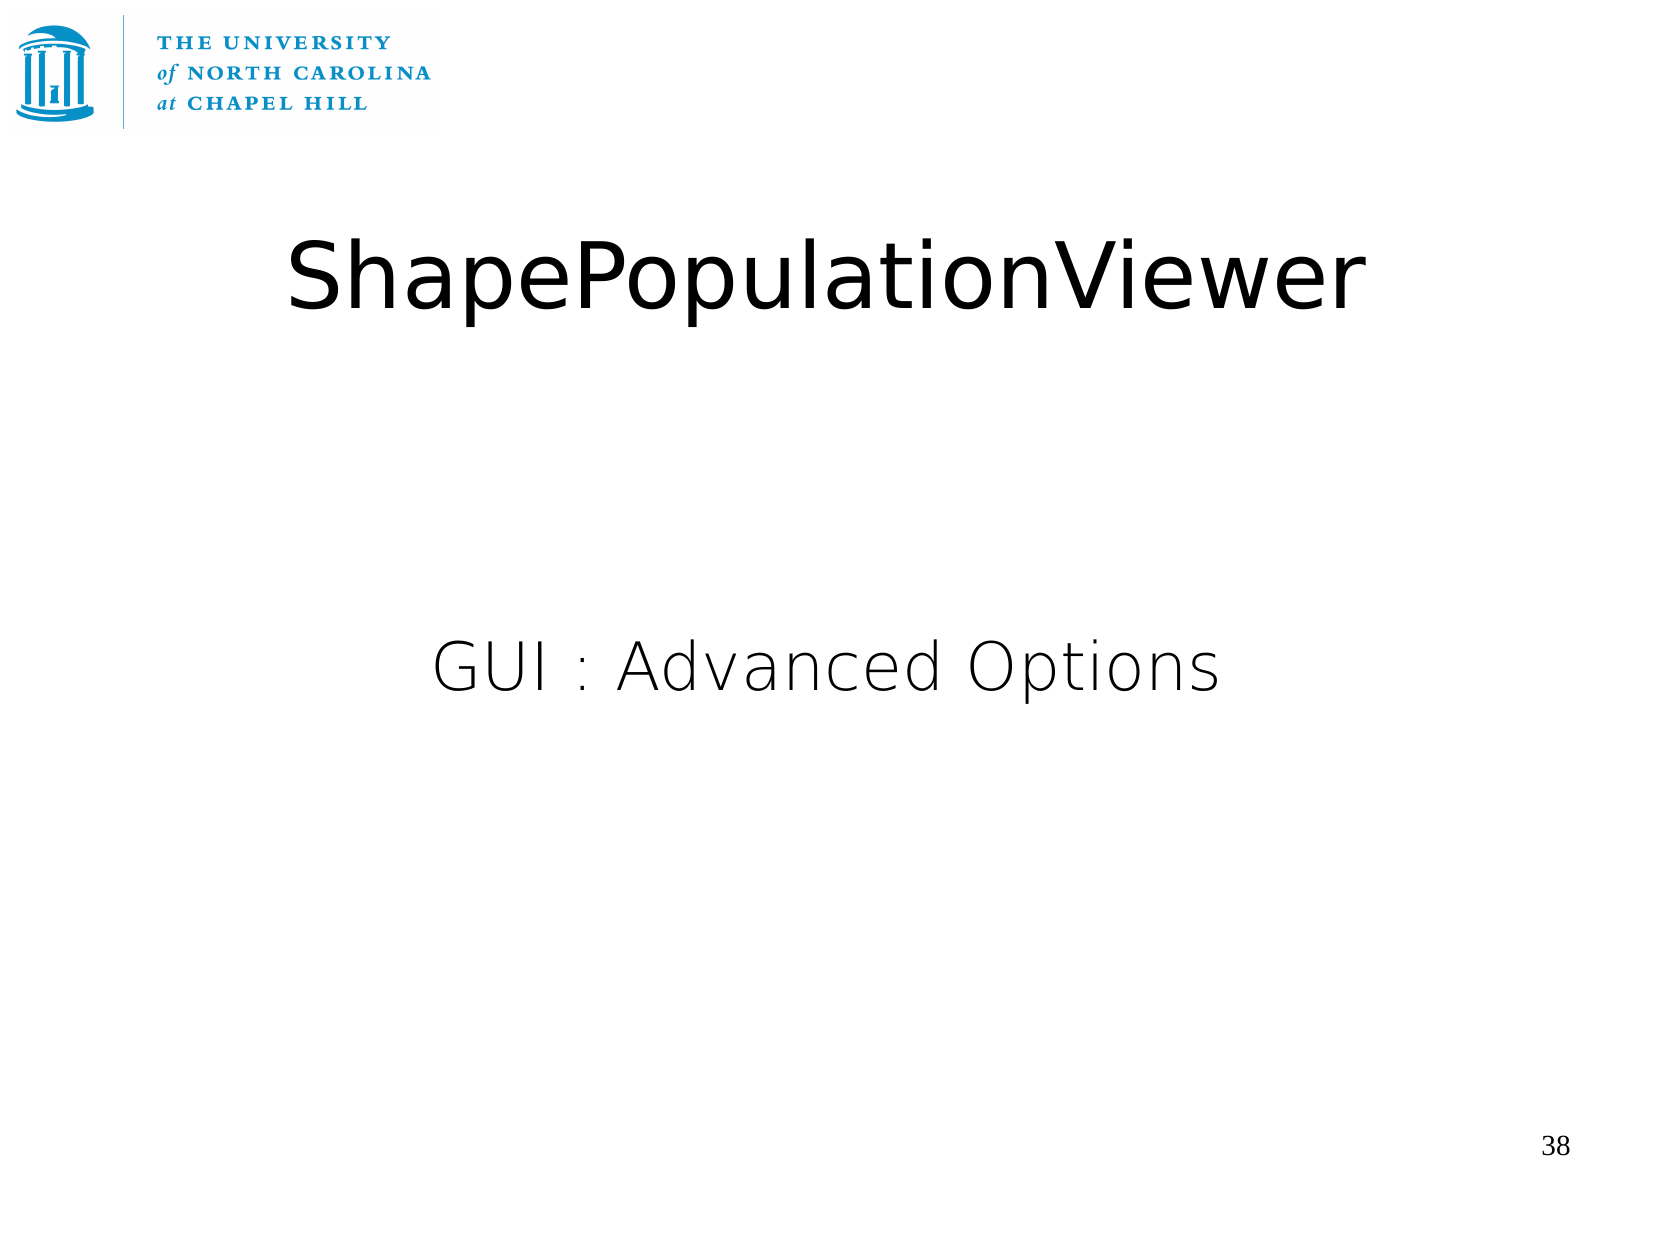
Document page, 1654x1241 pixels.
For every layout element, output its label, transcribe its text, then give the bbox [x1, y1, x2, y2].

subtitle GUI : Advanced Options [82, 435, 1571, 901]
picture [11, 12, 436, 132]
title ShapePopulationViewer [82, 173, 1571, 381]
